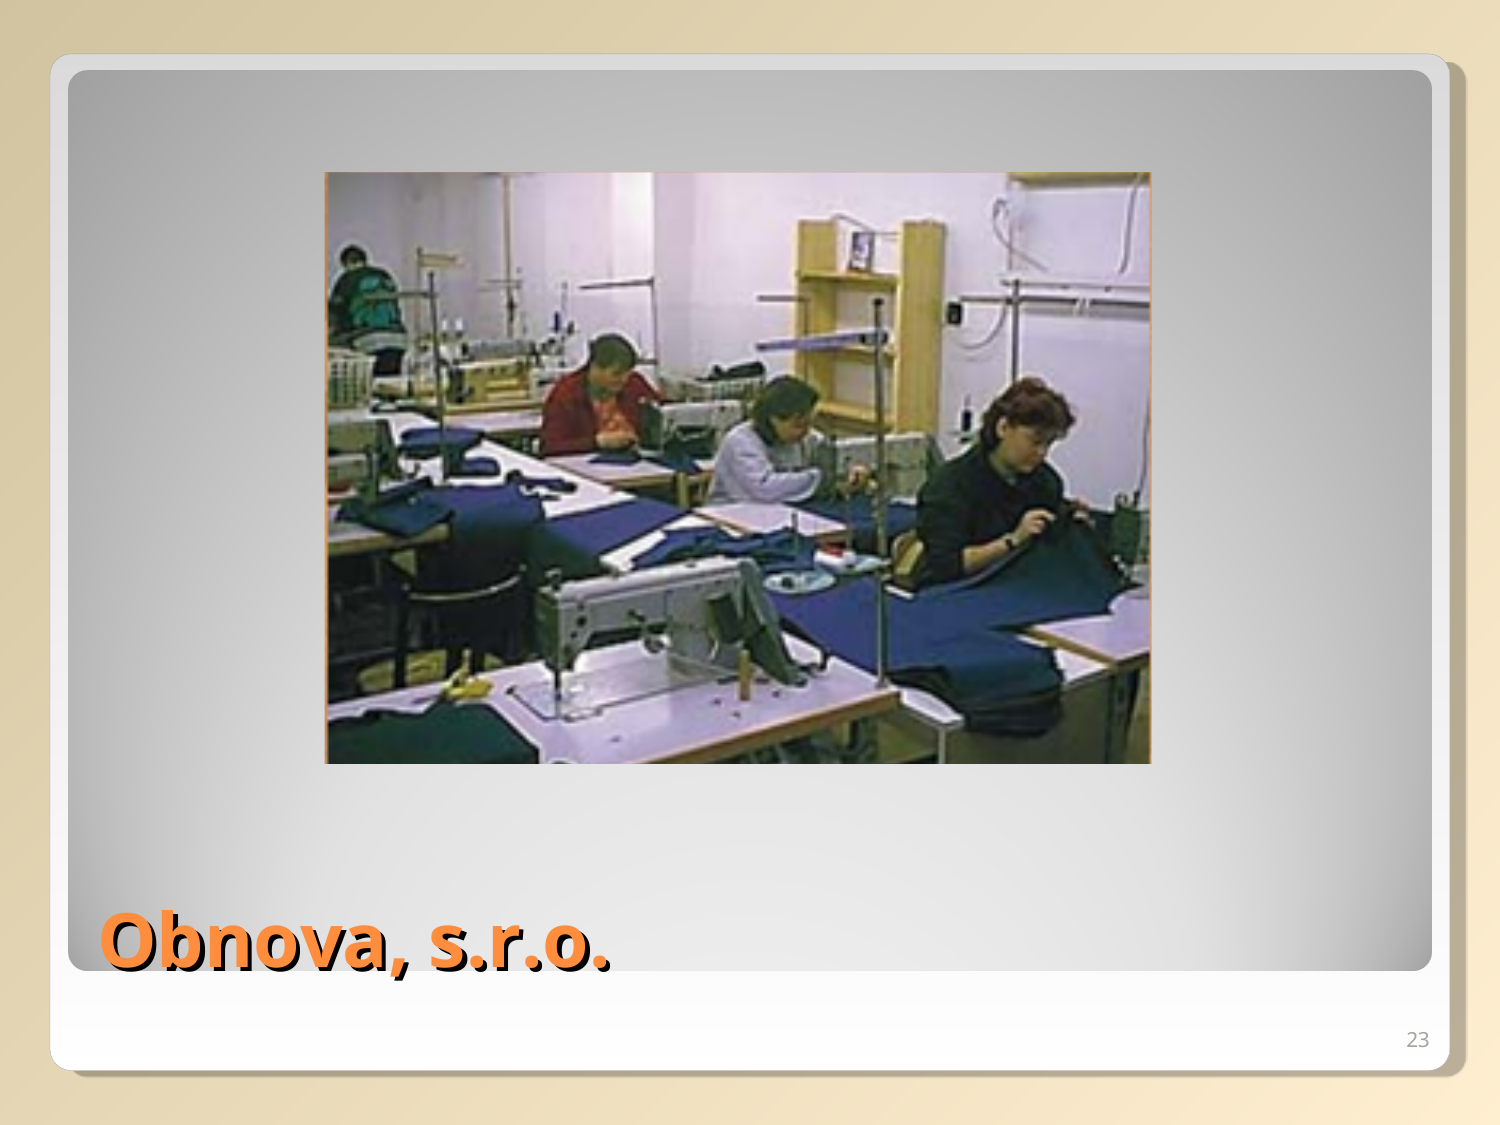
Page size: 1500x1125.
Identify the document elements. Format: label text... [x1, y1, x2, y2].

picture [67, 69, 1433, 972]
text_box [324, 172, 1152, 764]
text_box <number> [1369, 1002, 1445, 1063]
title Obnova, s.r.o. [82, 817, 1426, 991]
